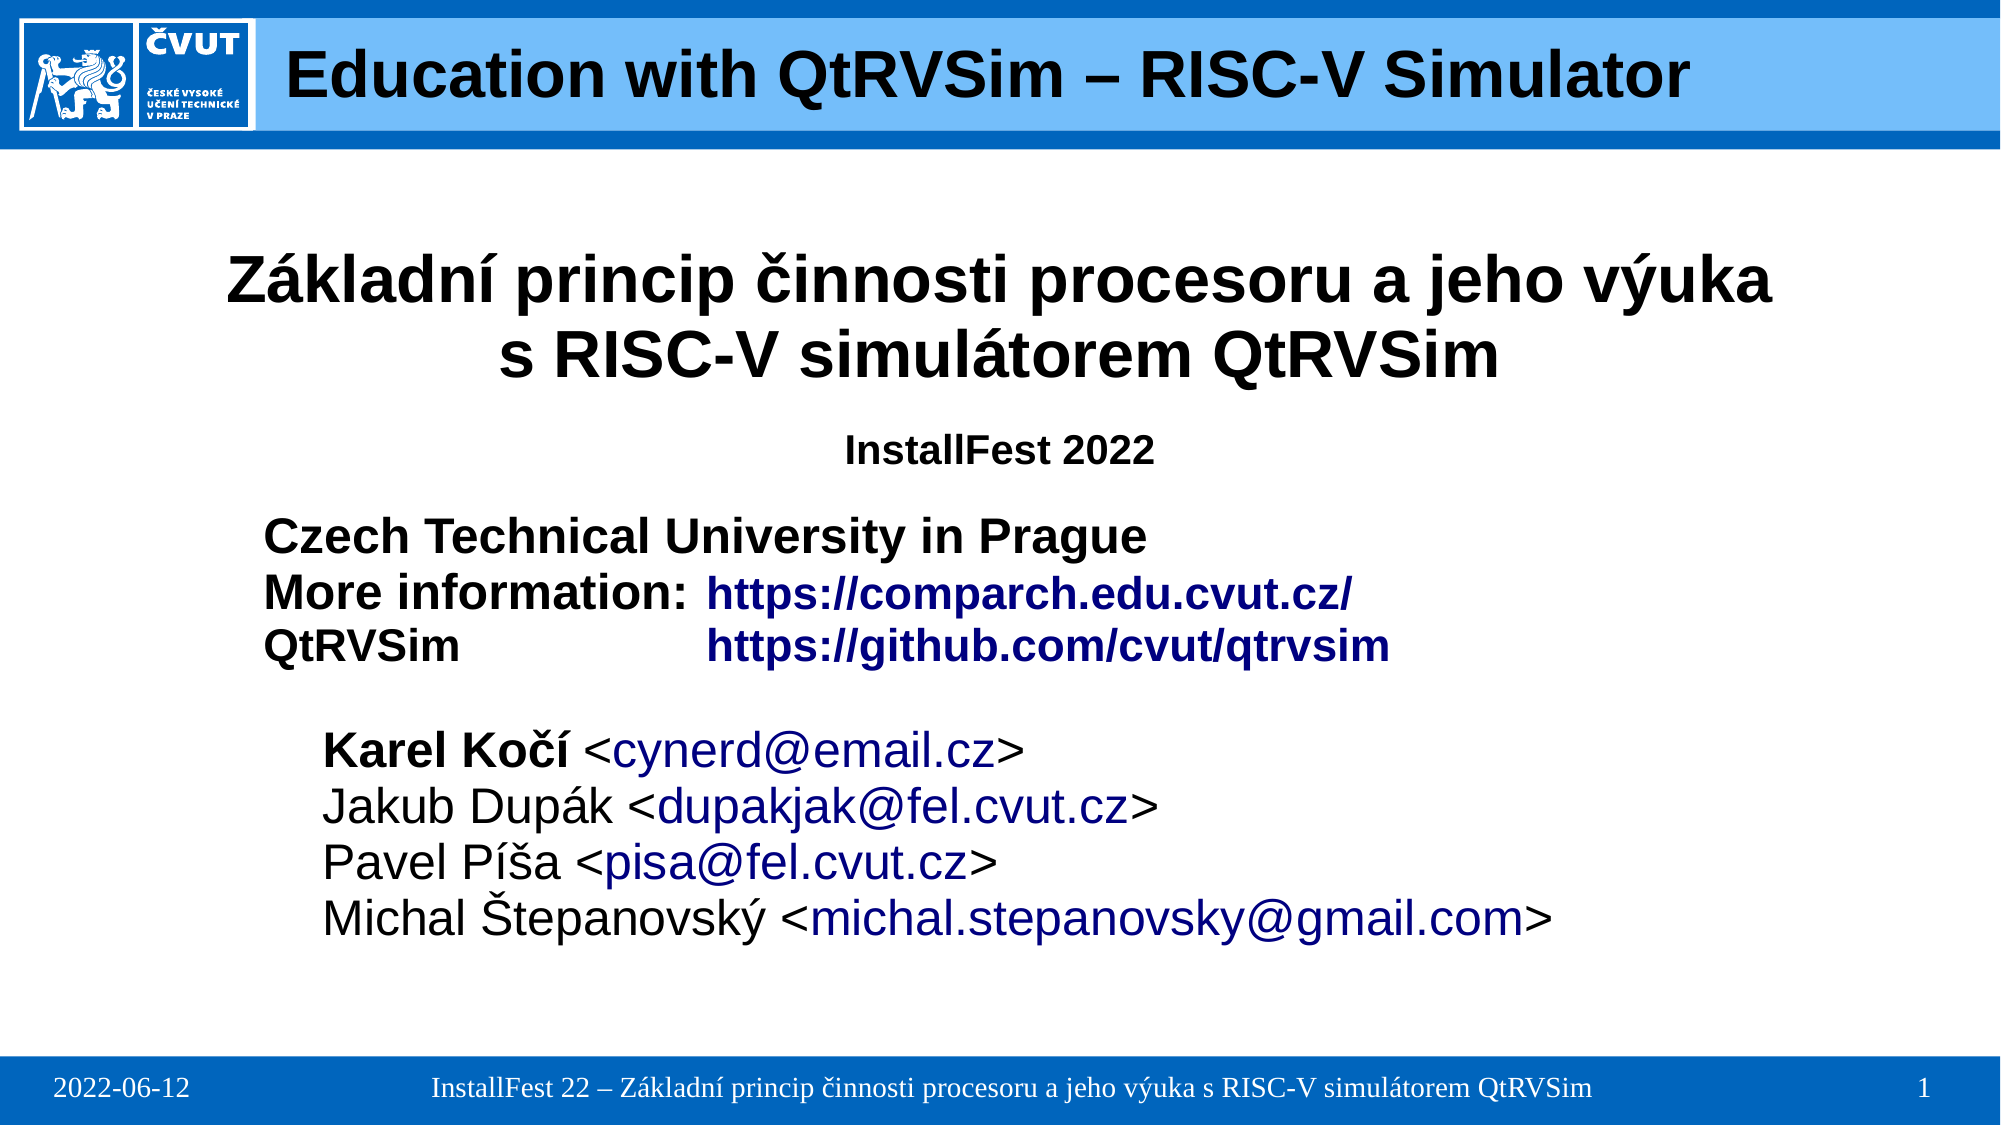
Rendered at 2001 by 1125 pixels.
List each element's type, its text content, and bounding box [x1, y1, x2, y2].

title Education with QtRVSim – RISC-V Simulator [255, 18, 2001, 131]
subtitle Základní princip činnosti procesoru a jeho výuka s RISC-V simulátorem QtRVSim InstallFest 2022 Czech Technical University in Prague More information: https://comparch.edu.cvut.cz/ QtRVSim https://github.com/cvut/qtrvsim Karel Kočí <cynerd@email.cz> Jakub Dupák <dupakjak@fel.cvut.cz> Pavel Píša <pisa@fel.cvut.cz> Michal Štepanovský <michal.stepanovsky@gmail.com> [204, 160, 1796, 1028]
